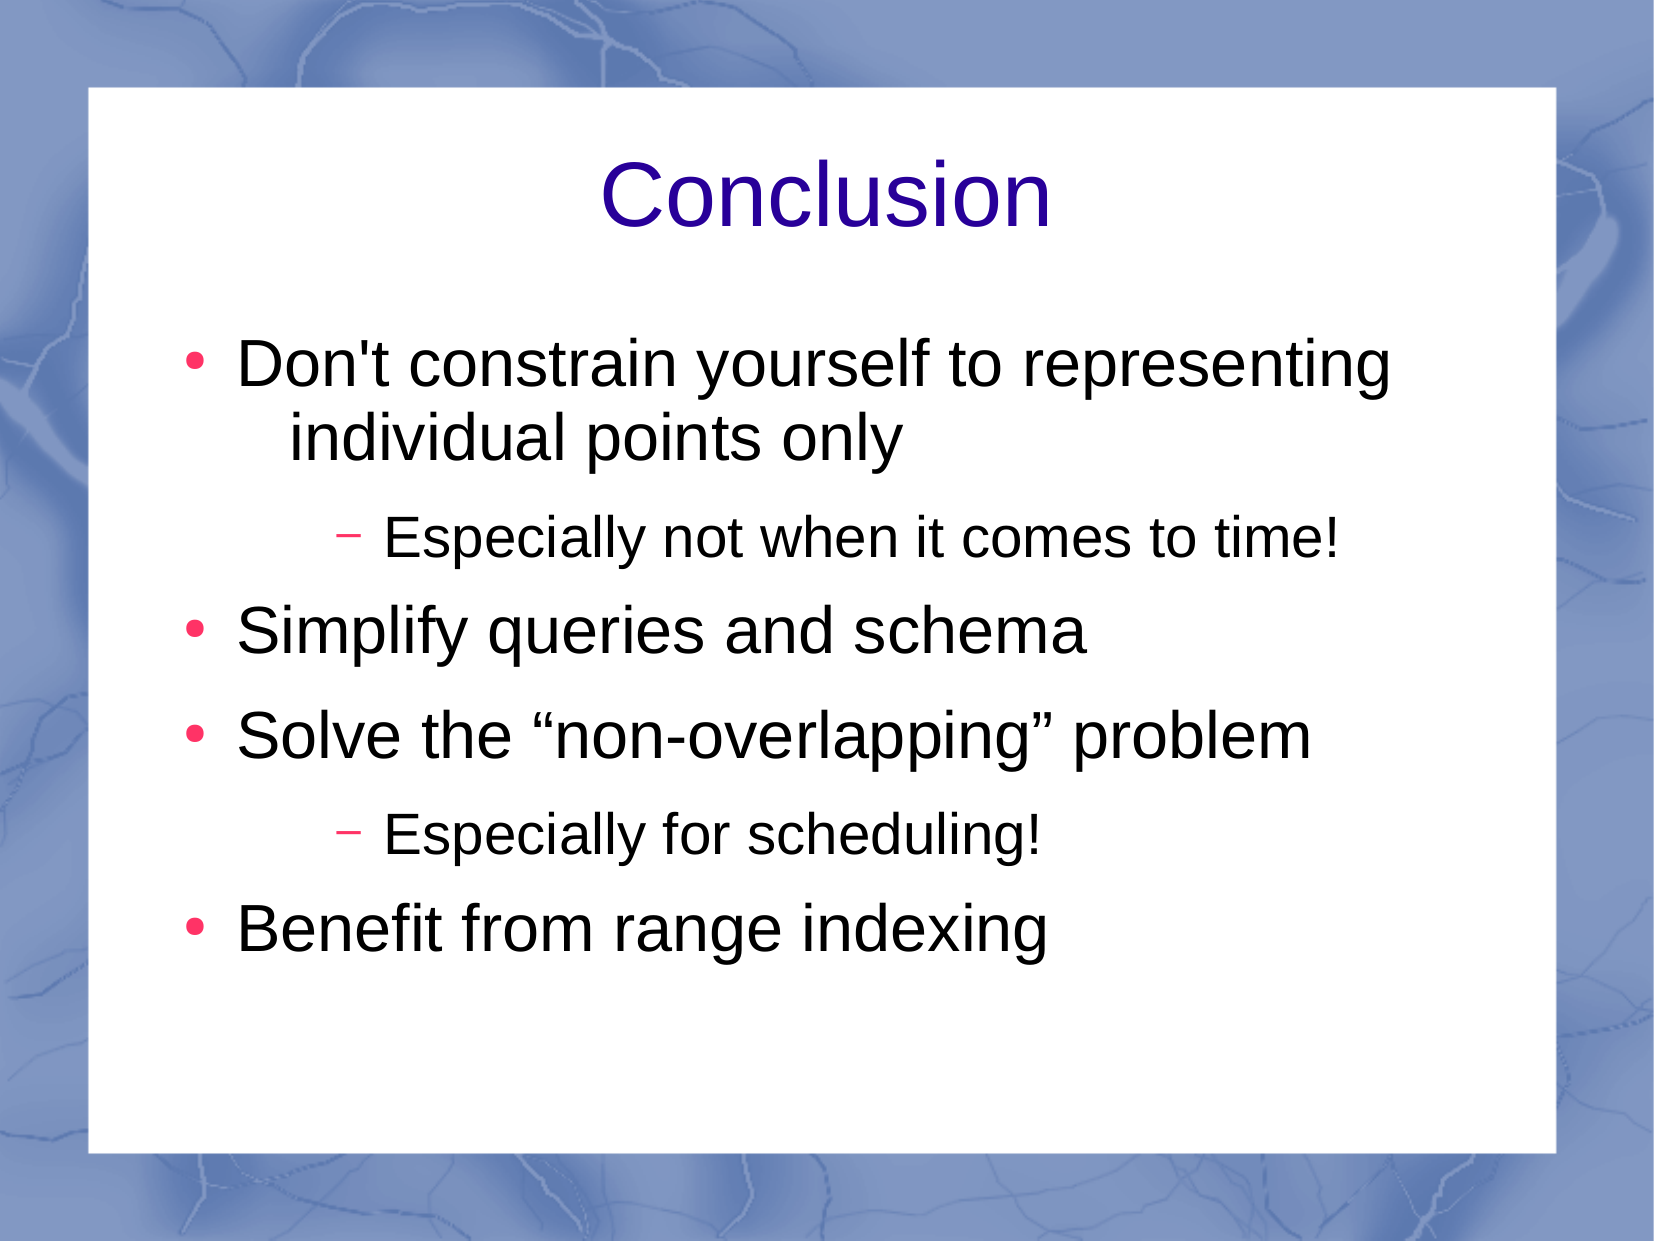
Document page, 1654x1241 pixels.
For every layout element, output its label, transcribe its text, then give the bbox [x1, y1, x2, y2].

picture [0, 0, 1654, 1241]
title Conclusion [118, 90, 1536, 298]
list Don't constrain yourself to representing individual points only Especially not when it comes to time! Simplify queries and schema Solve the “non-overlapping” problem Especially for scheduling! Benefit from range indexing [147, 325, 1506, 1130]
